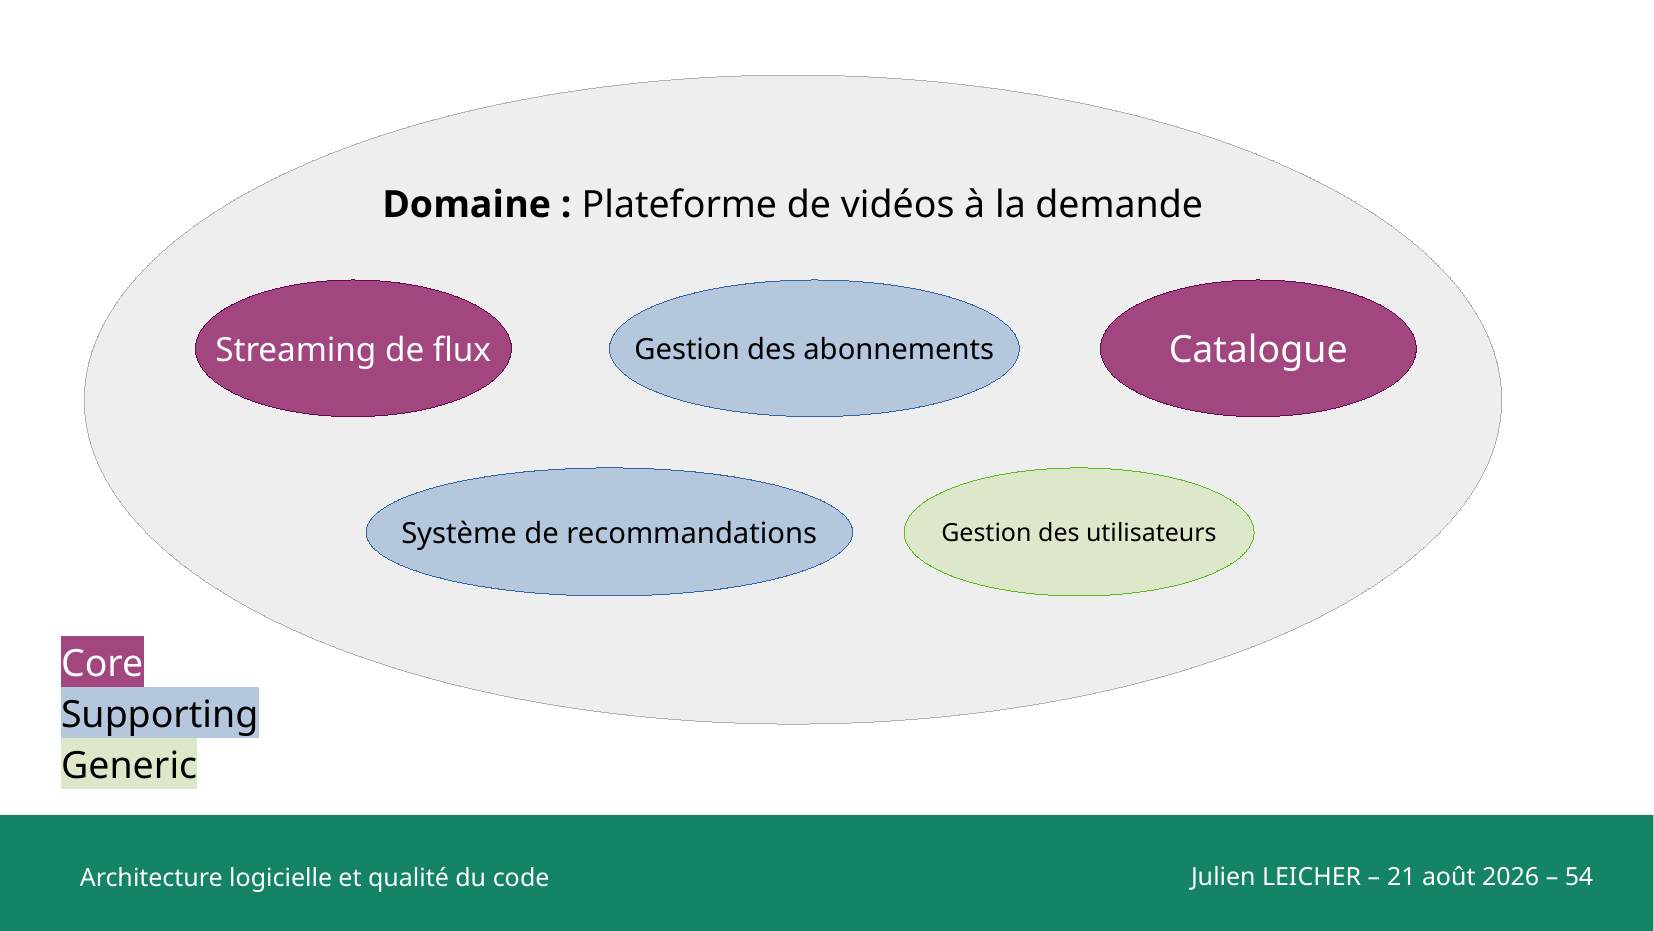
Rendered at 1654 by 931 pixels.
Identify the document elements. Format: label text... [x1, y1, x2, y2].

text_box Domaine : Plateforme de vidéos à la demande [84, 75, 1502, 725]
text_box Système de recommandations [366, 467, 853, 596]
text_box Architecture logicielle et qualité du code [64, 852, 798, 898]
text_box Catalogue [1100, 279, 1417, 417]
text_box Core Supporting Generic [46, 628, 303, 780]
text_box Gestion des abonnements [609, 279, 1020, 417]
text_box Gestion des utilisateurs [904, 467, 1255, 596]
text_box Streaming de flux [195, 279, 512, 417]
text_box Julien LEICHER – 18 mars 2022 – <number> [0, 814, 1654, 931]
